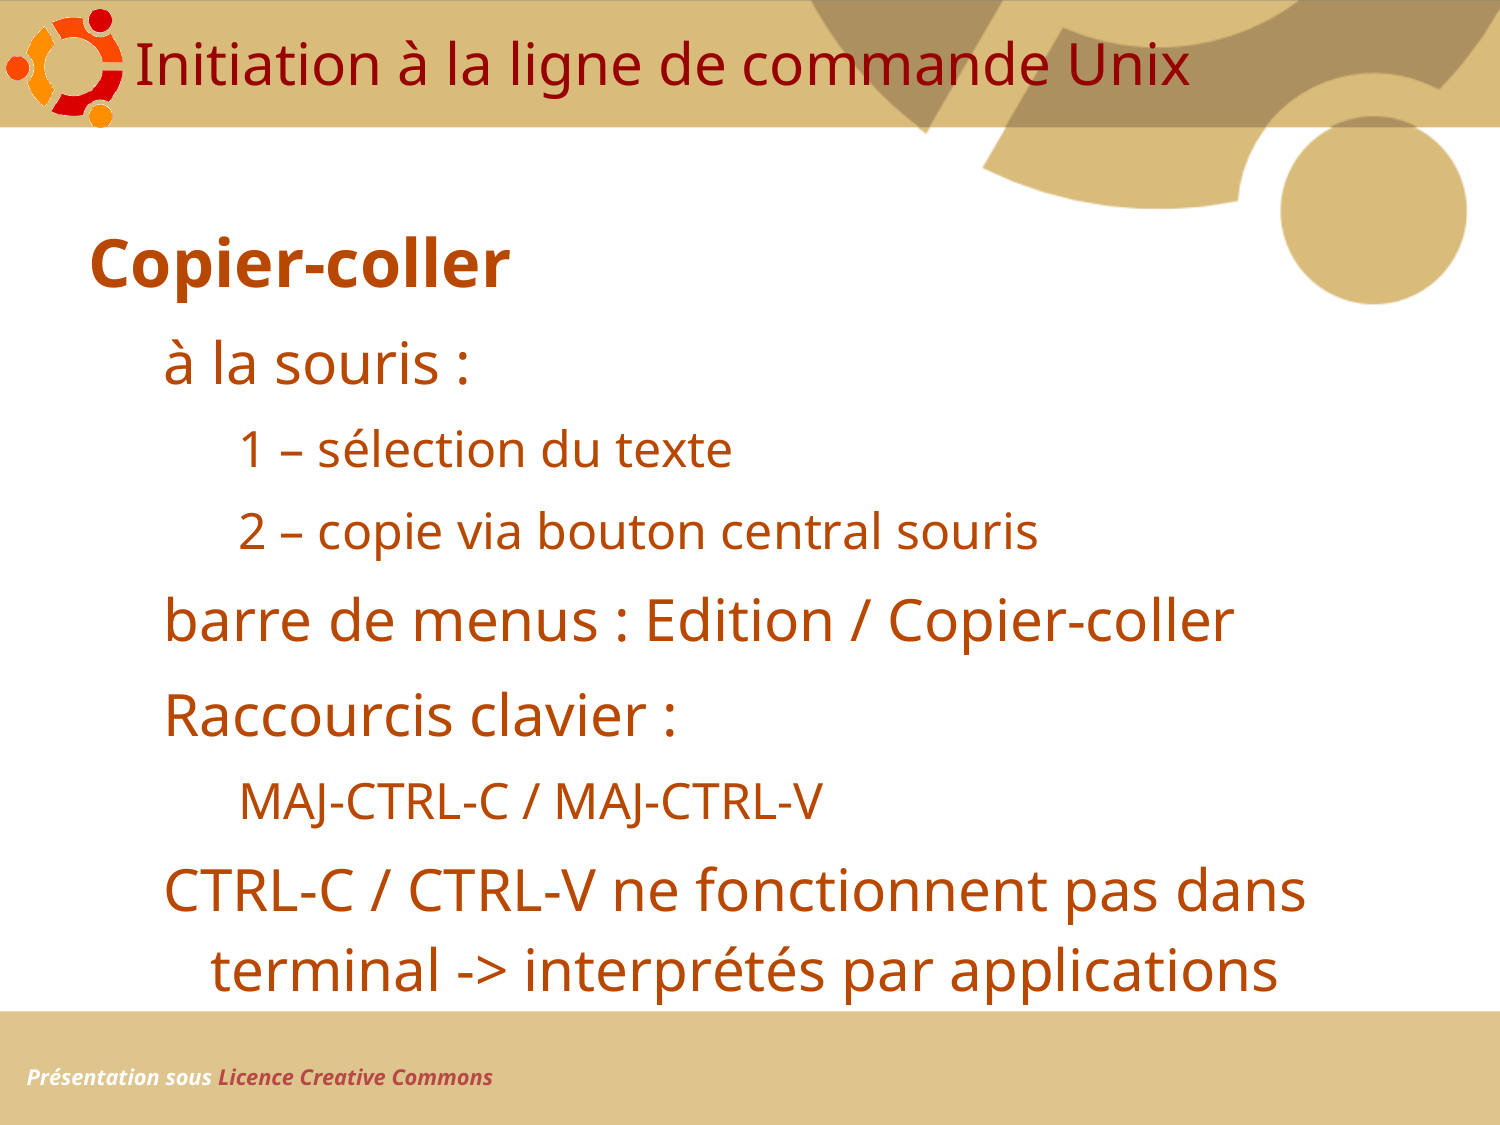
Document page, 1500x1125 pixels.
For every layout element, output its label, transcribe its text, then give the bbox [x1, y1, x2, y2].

list Copier-coller à la souris : 1 – sélection du texte 2 – copie via bouton central souris barre de menus : Edition / Copier-coller Raccourcis clavier : MAJ-CTRL-C / MAJ-CTRL-V CTRL-C / CTRL-V ne fonctionnent pas dans terminal -> interprétés par applications [88, 214, 1490, 933]
title Initiation à la ligne de commande Unix [135, 0, 1417, 177]
picture [0, 0, 1500, 557]
